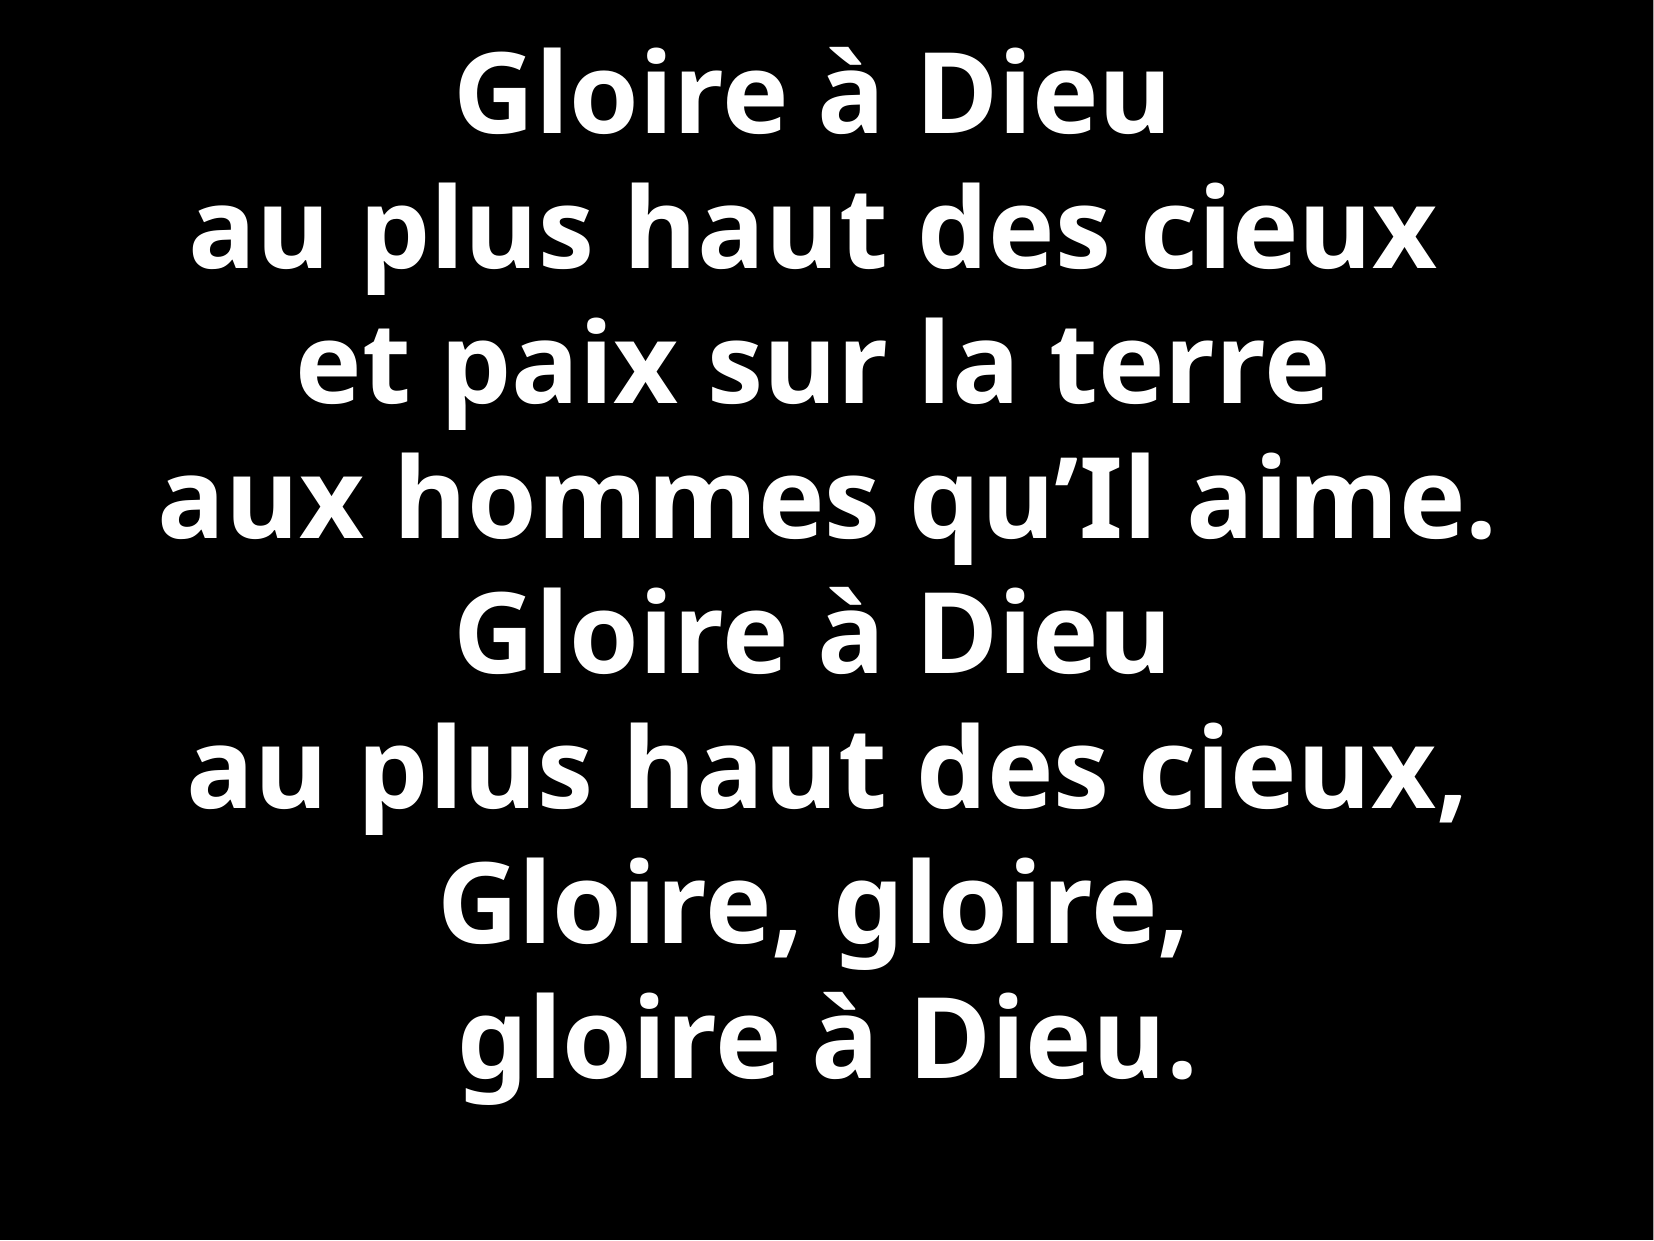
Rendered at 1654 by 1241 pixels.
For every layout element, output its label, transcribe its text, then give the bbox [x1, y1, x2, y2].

list Gloire à Dieu au plus haut des cieux et paix sur la terre aux hommes qu’Il aime. Gloire à Dieu au plus haut des cieux, Gloire, gloire, gloire à Dieu. [2, 13, 1654, 1241]
